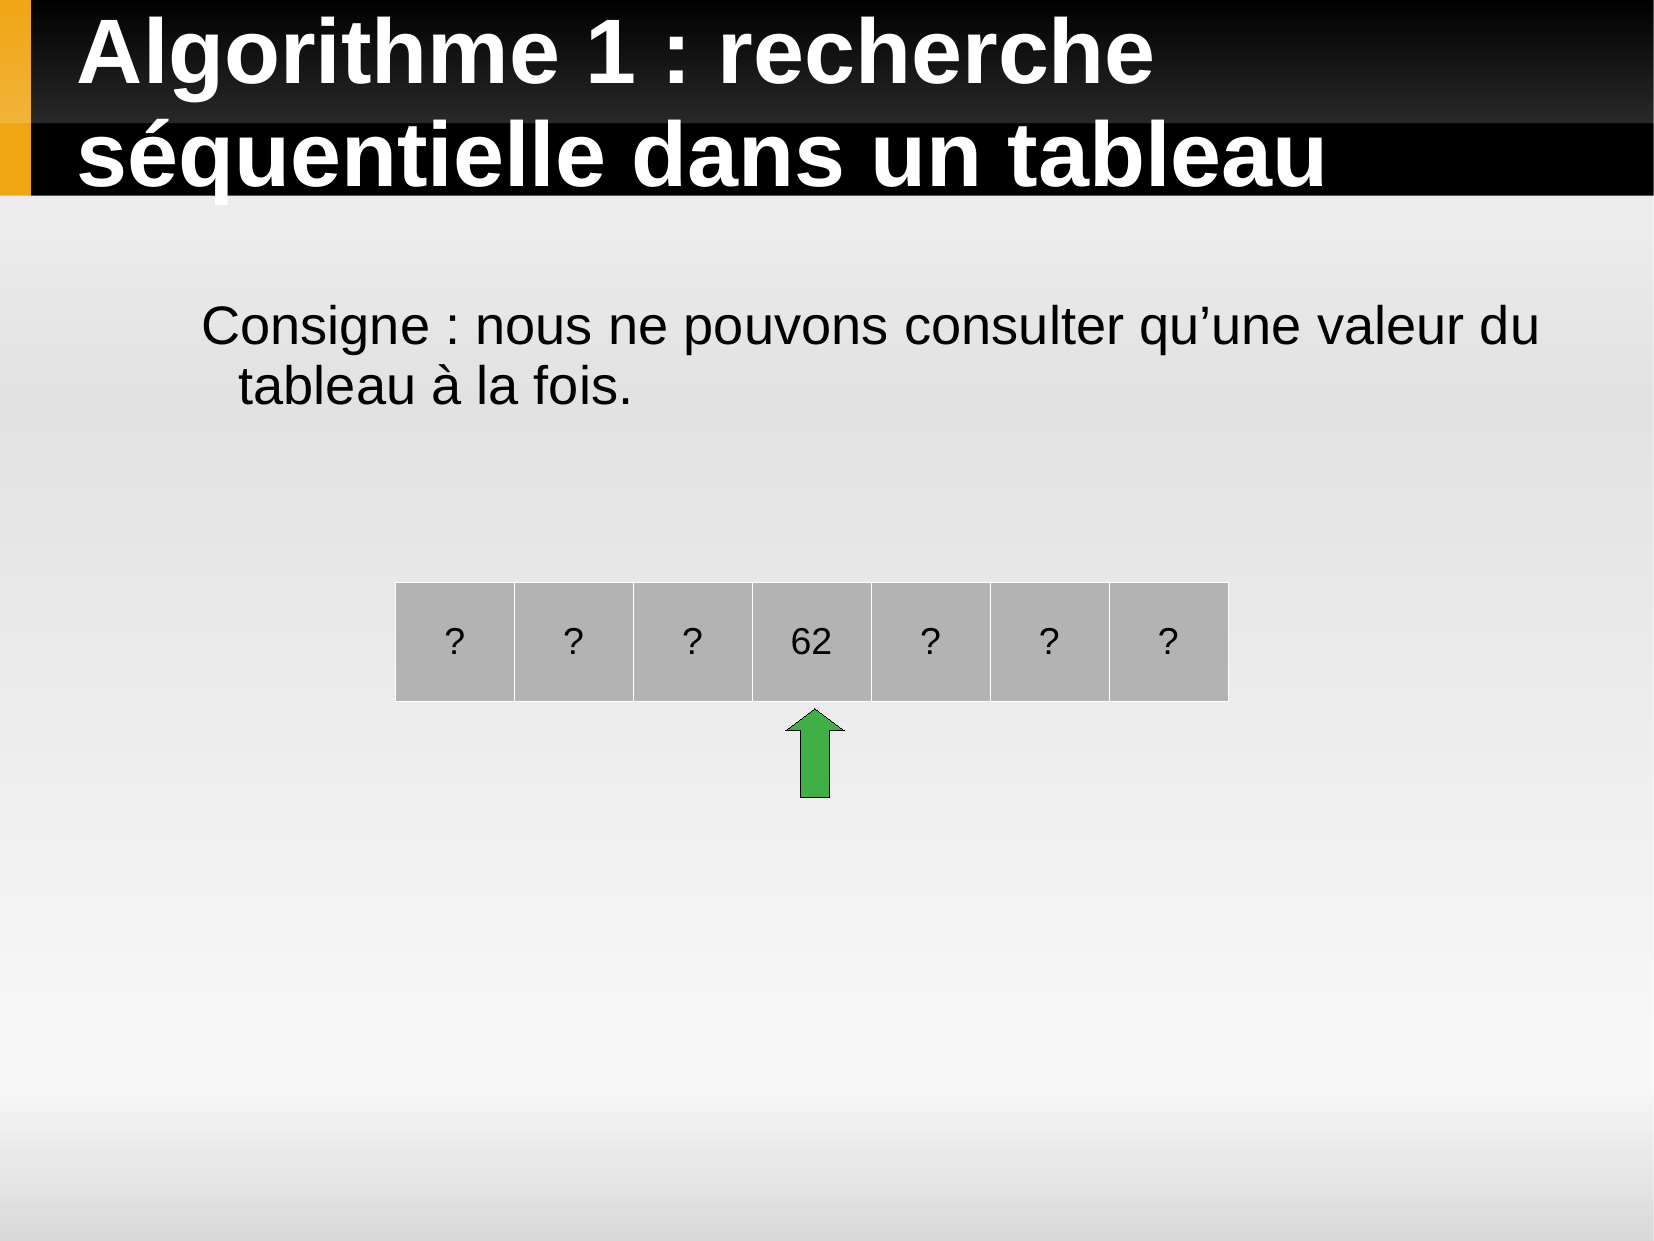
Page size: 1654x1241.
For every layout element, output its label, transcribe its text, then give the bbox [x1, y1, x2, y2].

table_header ? [872, 583, 990, 701]
table_header ? [991, 583, 1109, 701]
list Consigne : nous ne pouvons consulter qu’une valeur du tableau à la fois. [88, 295, 1577, 1047]
table_header ? [1110, 583, 1228, 701]
picture [0, 0, 1654, 1241]
table_header 62 [753, 583, 871, 701]
table_header ? [396, 583, 514, 701]
table_header ? [634, 583, 752, 701]
text_box [785, 708, 845, 798]
title Algorithme 1 : recherche séquentielle dans un tableau [76, 0, 1565, 208]
table_header ? [515, 583, 633, 701]
